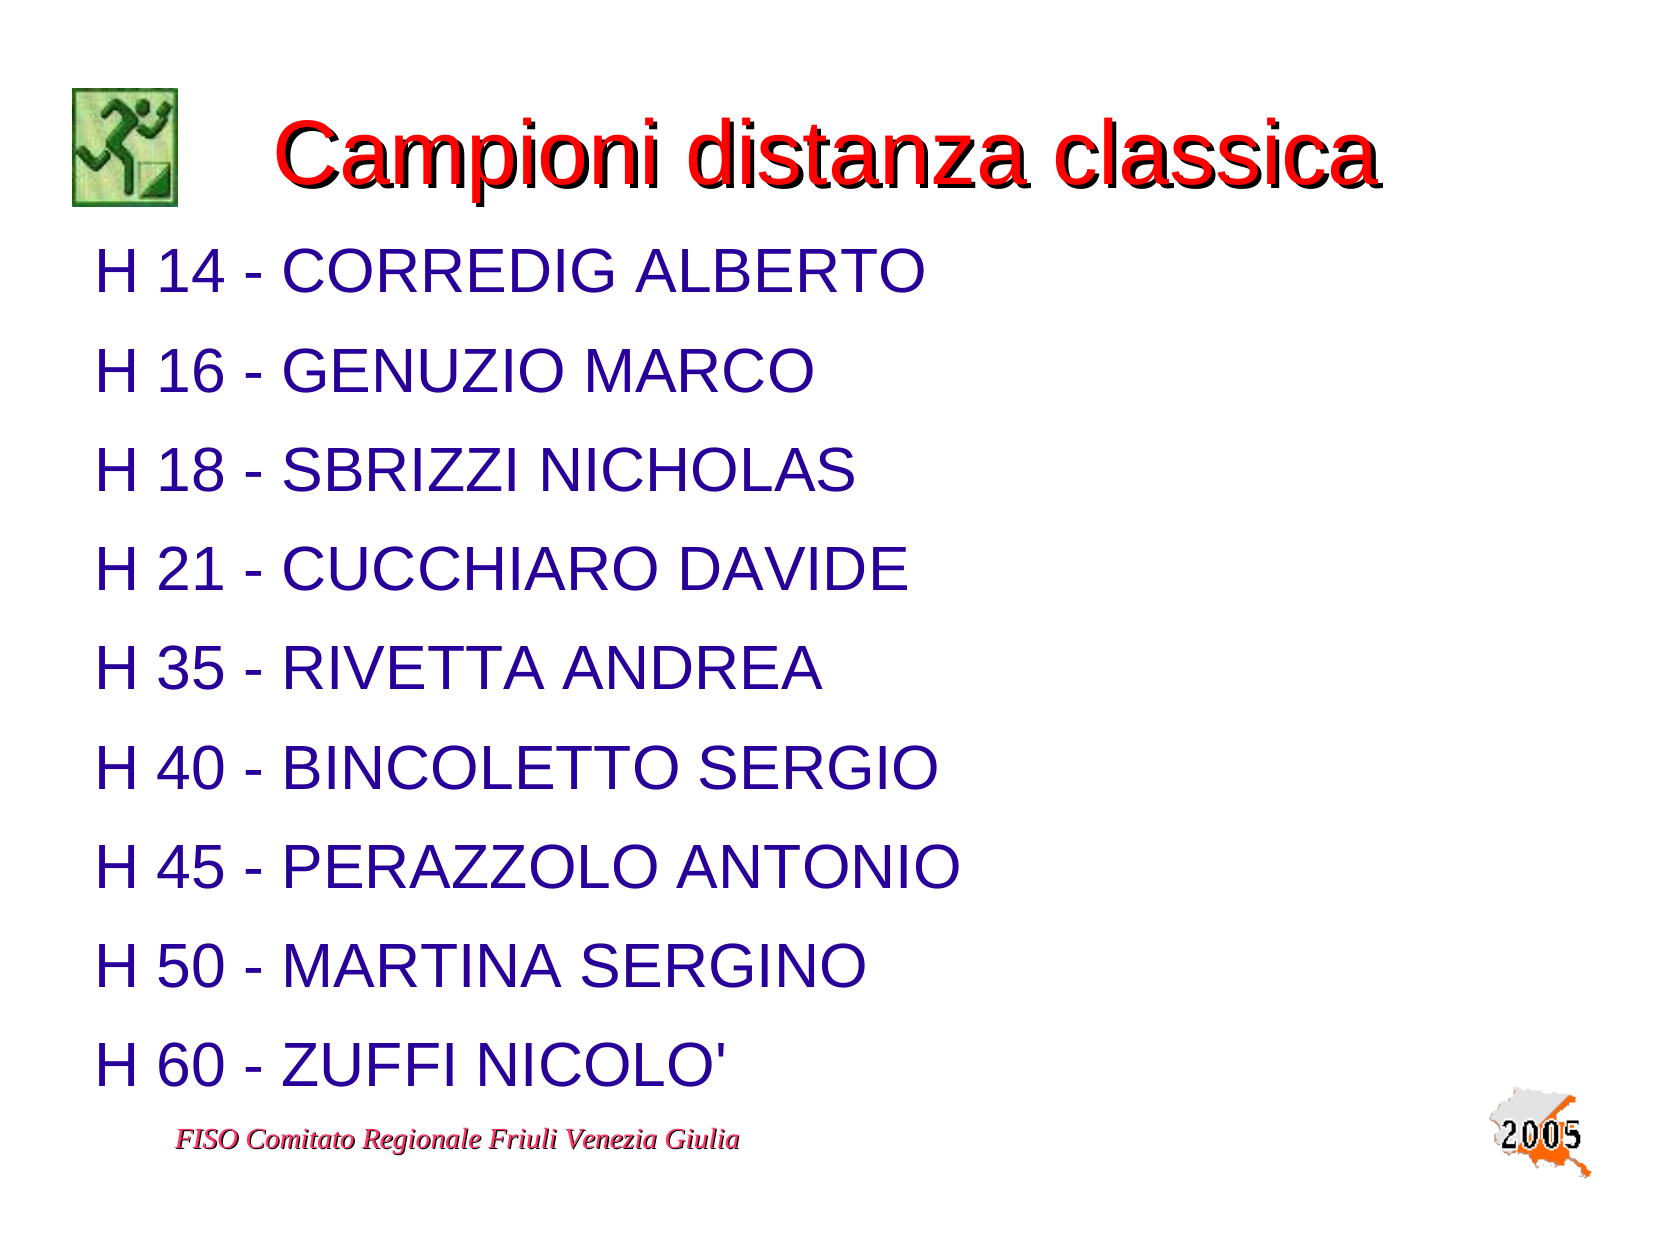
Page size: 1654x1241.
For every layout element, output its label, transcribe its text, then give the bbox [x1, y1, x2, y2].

picture [1488, 1081, 1595, 1182]
list H 14 - CORREDIG ALBERTO H 16 - GENUZIO MARCO H 18 - SBRIZZI NICHOLAS H 21 - CUCCHIARO DAVIDE H 35 - RIVETTA ANDREA H 40 - BINCOLETTO SERGIO H 45 - PERAZZOLO ANTONIO H 50 - MARTINA SERGINO H 60 - ZUFFI NICOLO' [76, 236, 1565, 1099]
picture [72, 88, 178, 207]
title Campioni distanza classica [82, 49, 1571, 257]
